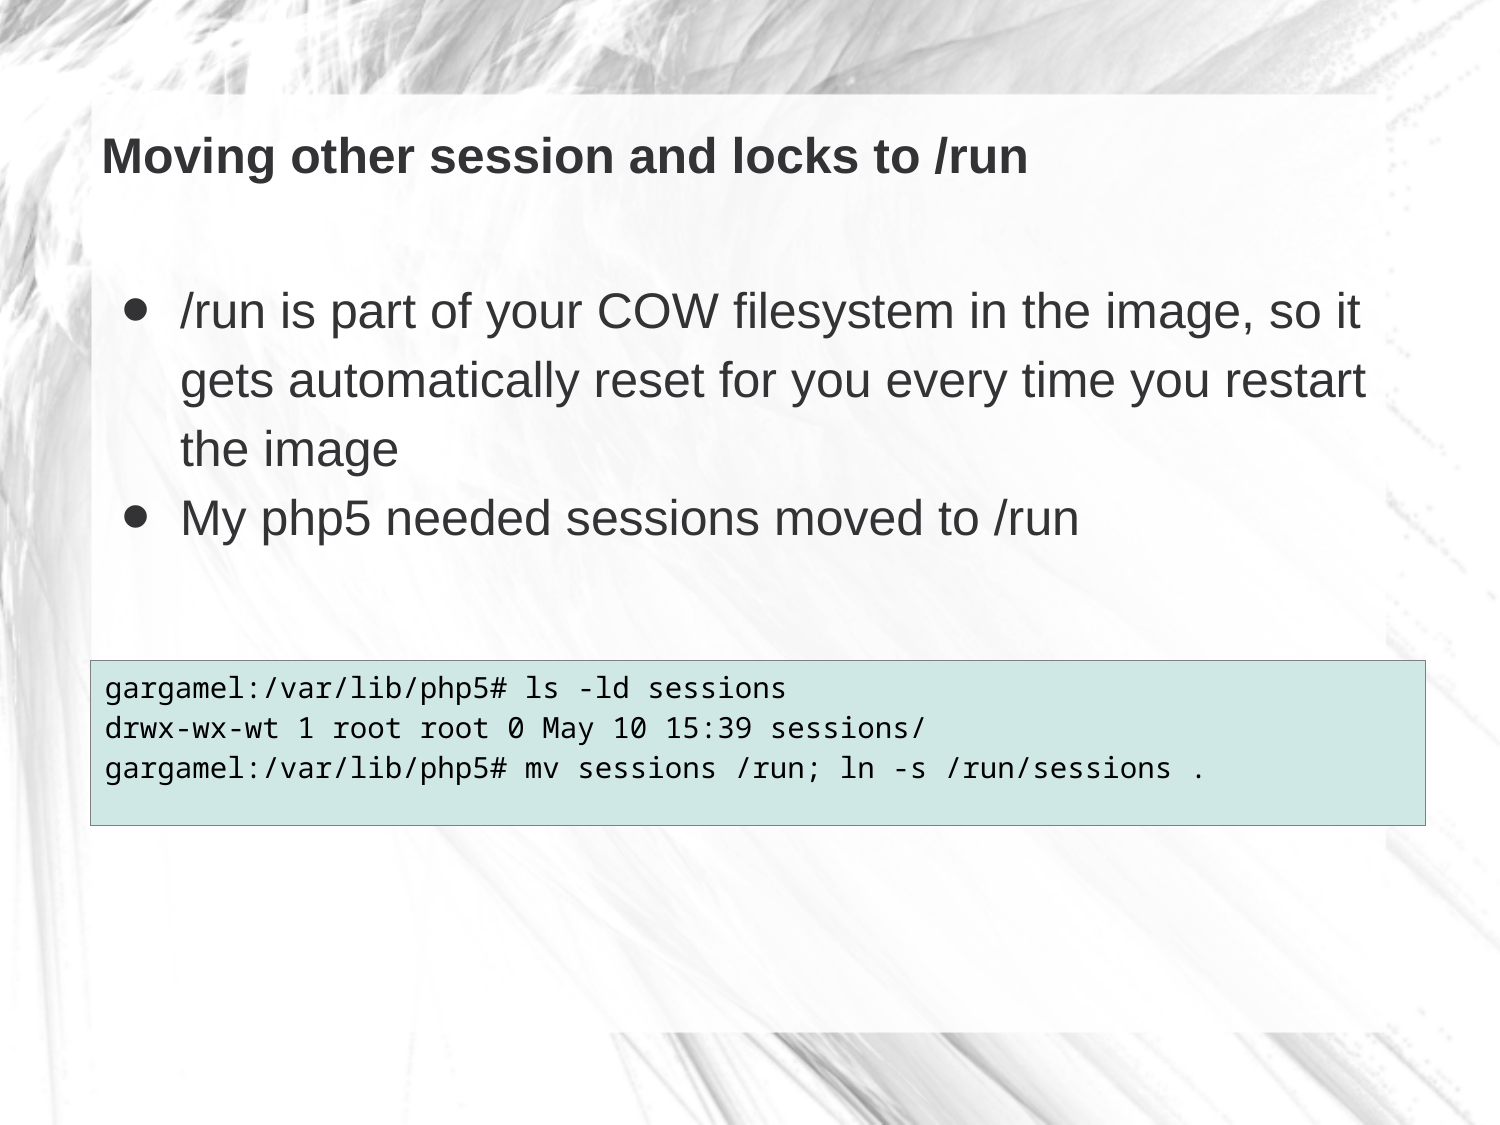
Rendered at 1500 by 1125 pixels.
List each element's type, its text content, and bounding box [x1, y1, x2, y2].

list /run is part of your COW filesystem in the image, so it gets automatically reset for you every time you restart the image My php5 needed sessions moved to /run [90, 254, 1396, 646]
title Moving other session and locks to /run [61, 108, 1456, 225]
text_box gargamel:/var/lib/php5# ls -ld sessions drwx-wx-wt 1 root root 0 May 10 15:39 sessions/ gargamel:/var/lib/php5# mv sessions /run; ln -s /run/sessions . [90, 660, 1426, 826]
picture [0, 0, 1500, 1125]
